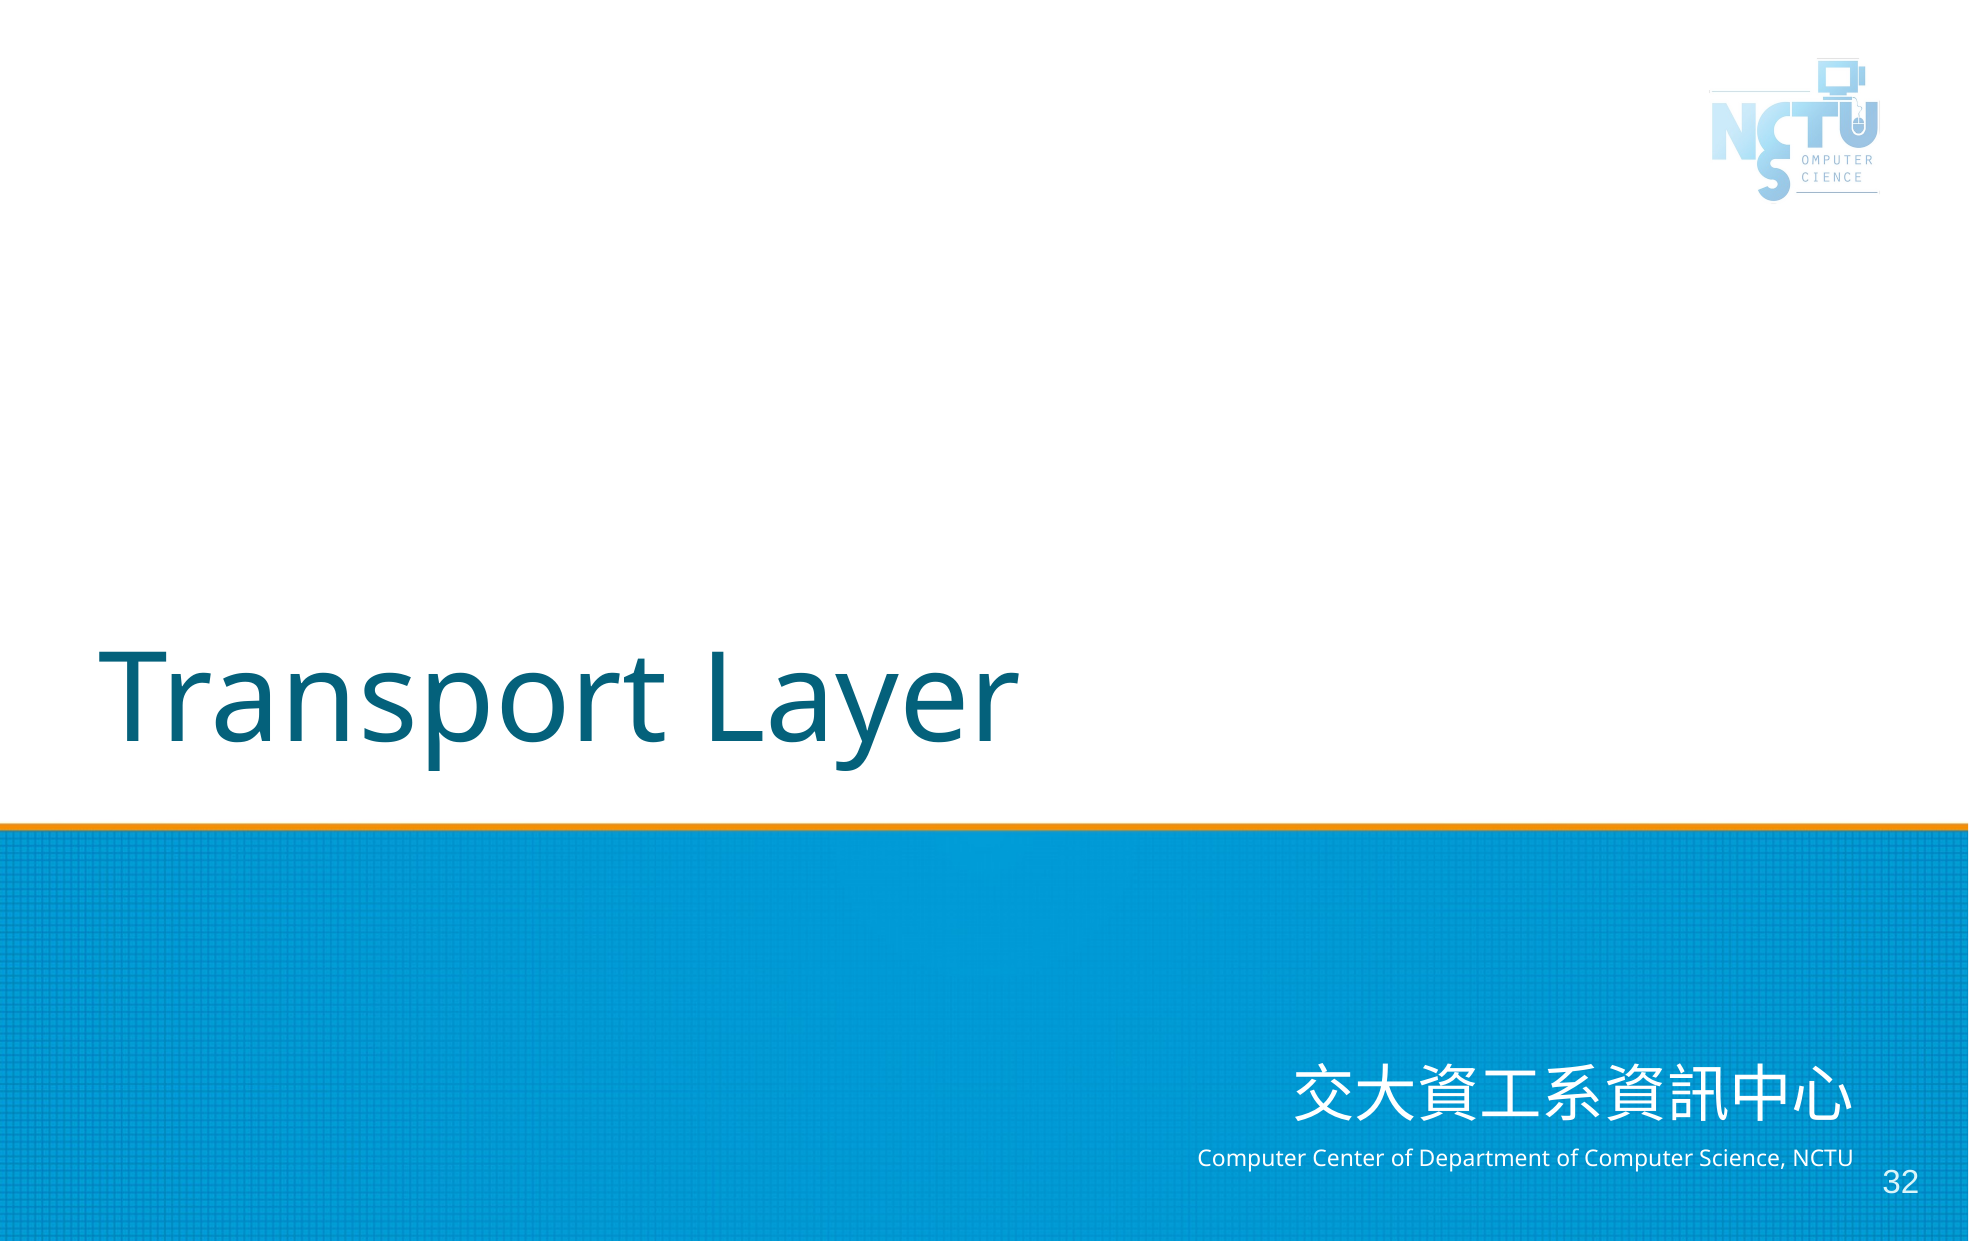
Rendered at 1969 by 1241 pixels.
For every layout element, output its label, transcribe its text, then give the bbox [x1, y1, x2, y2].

title Transport Layer [98, 559, 1870, 767]
slide_number <number> [1841, 1145, 1960, 1241]
picture [0, 0, 1969, 832]
